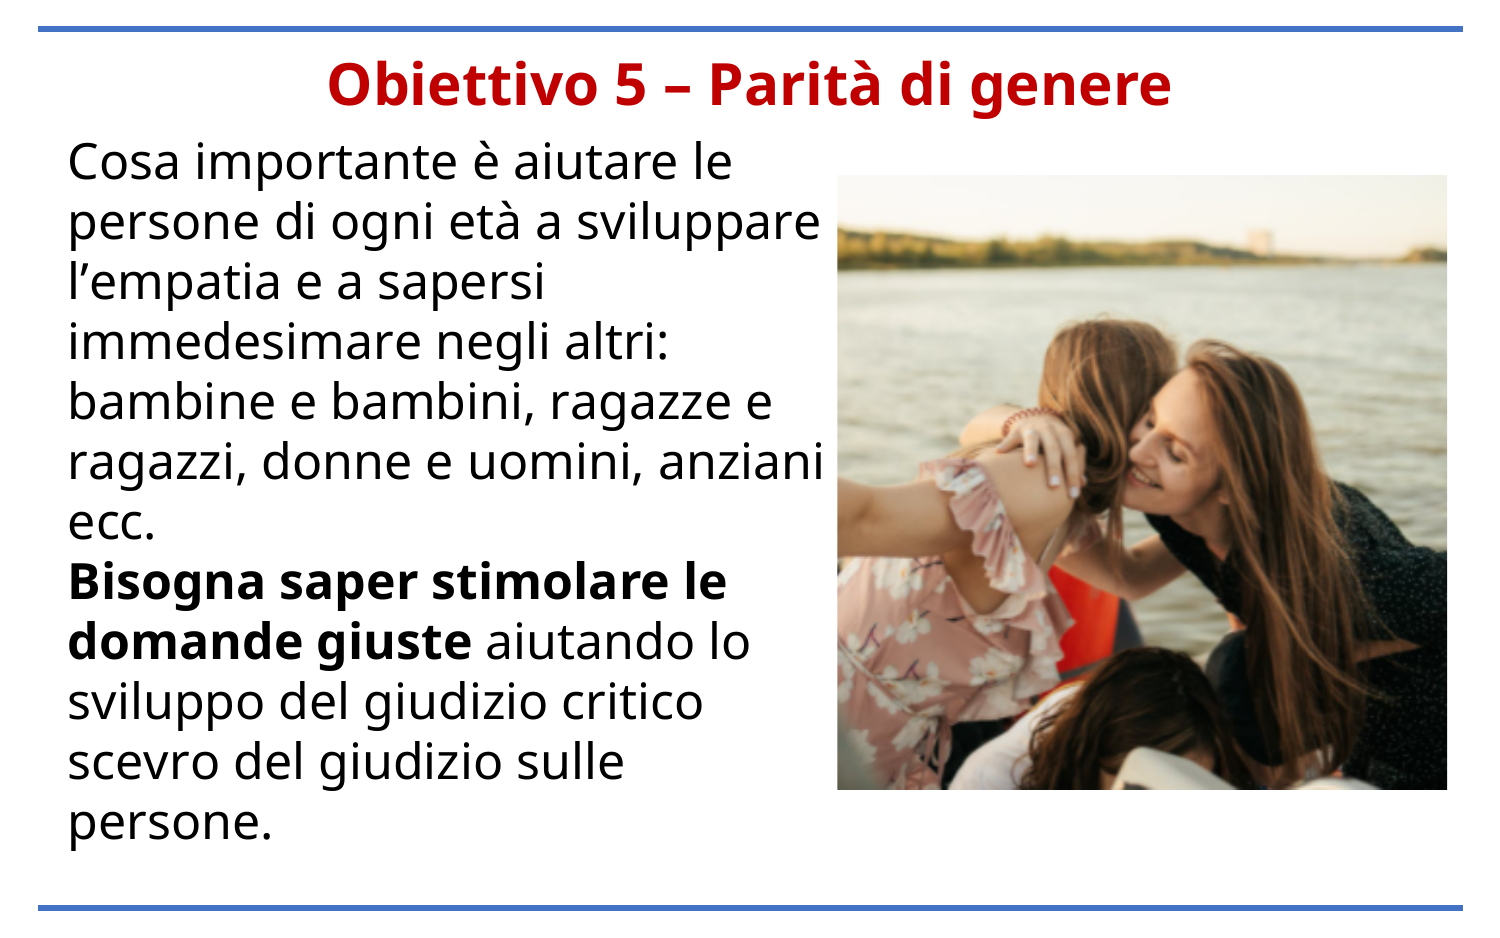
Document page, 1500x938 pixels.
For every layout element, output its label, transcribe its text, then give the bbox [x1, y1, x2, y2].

title Obiettivo 5 – Parità di genere [0, 47, 1500, 104]
picture [837, 175, 1448, 790]
text_box Cosa importante è aiutare le persone di ogni età a sviluppare l’empatia e a sapersi immedesimare negli altri: bambine e bambini, ragazze e ragazzi, donne e uomini, anziani ecc. Bisogna saper stimolare le domande giuste aiutando lo sviluppo del giudizio critico scevro del giudizio sulle persone. [52, 122, 852, 865]
